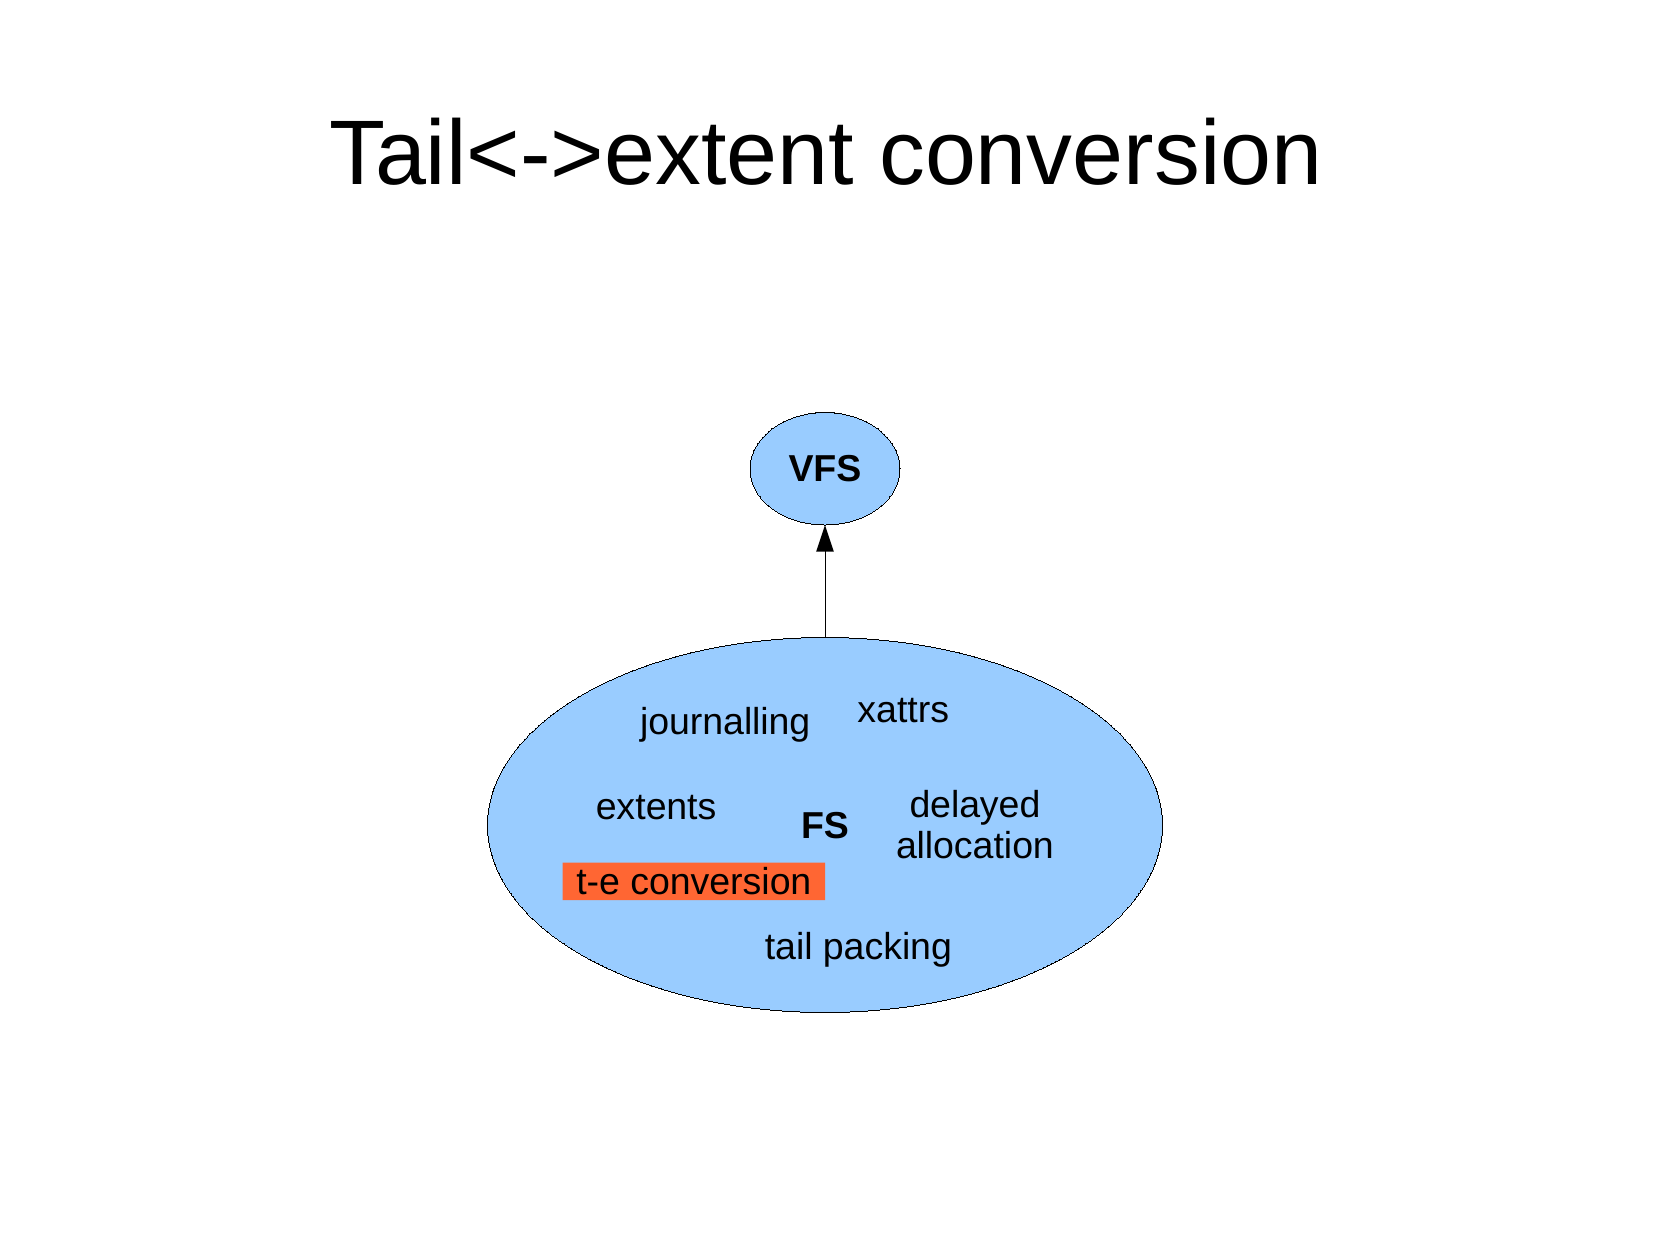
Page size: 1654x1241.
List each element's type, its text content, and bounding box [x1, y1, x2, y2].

text_box t-e conversion [562, 862, 826, 901]
text_box extents [600, 787, 713, 826]
text_box delayed allocation [900, 787, 1051, 863]
text_box FS [487, 637, 1163, 1013]
title Tail<->extent conversion [82, 49, 1571, 257]
text_box tail packing [750, 918, 967, 976]
text_box xattrs [865, 690, 941, 729]
text_box VFS [750, 412, 901, 525]
text_box journalling [625, 693, 826, 751]
